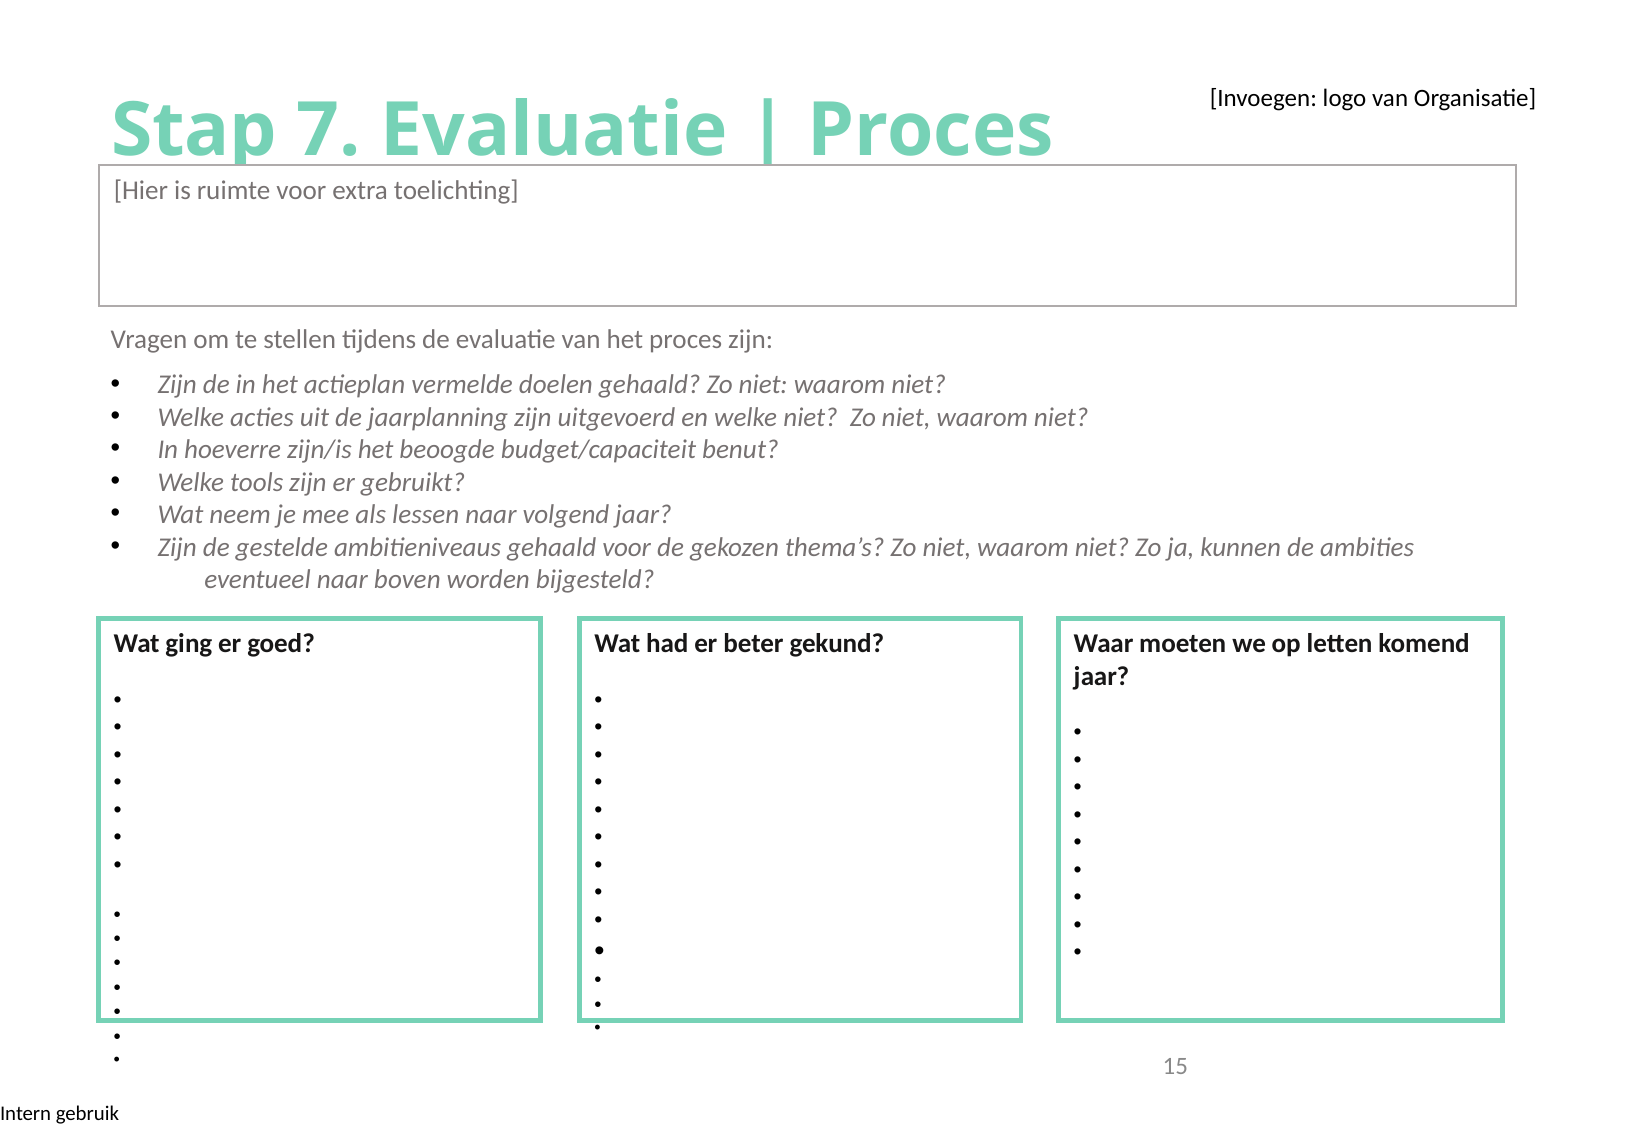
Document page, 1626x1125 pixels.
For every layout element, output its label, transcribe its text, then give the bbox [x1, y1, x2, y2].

text_box 15 [1147, 1034, 1514, 1095]
text_box [Hier is ruimte voor extra toelichting] [99, 165, 1516, 306]
text_box Stap 7. Evaluatie | Proces [98, 28, 1613, 179]
text_box [Invoegen: logo van Organisatie] [1191, 44, 1556, 150]
text_box Waar moeten we op letten komend jaar? [1059, 638, 1503, 1020]
text_box Wat had er beter gekund? [579, 638, 1021, 1020]
text_box Wat ging er goed? [99, 638, 540, 1020]
text_box Vragen om te stellen tijdens de evaluatie van het proces zijn: Zijn de in het actieplan vermelde doelen gehaald? Zo niet: waarom niet? Welke acties uit de jaarplanning zijn uitgevoerd en welke niet? Zo niet, waarom niet? In hoeverre zijn/is het beoogde budget/capaciteit benut? Welke tools zijn er gebruikt? Wat neem je mee als lessen naar volgend jaar? Zijn de gestelde ambitieniveaus gehaald voor de gekozen thema’s? Zo niet, waarom niet? Zo ja, kunnen de ambities eventueel naar boven worden bijgesteld? [95, 313, 1514, 638]
